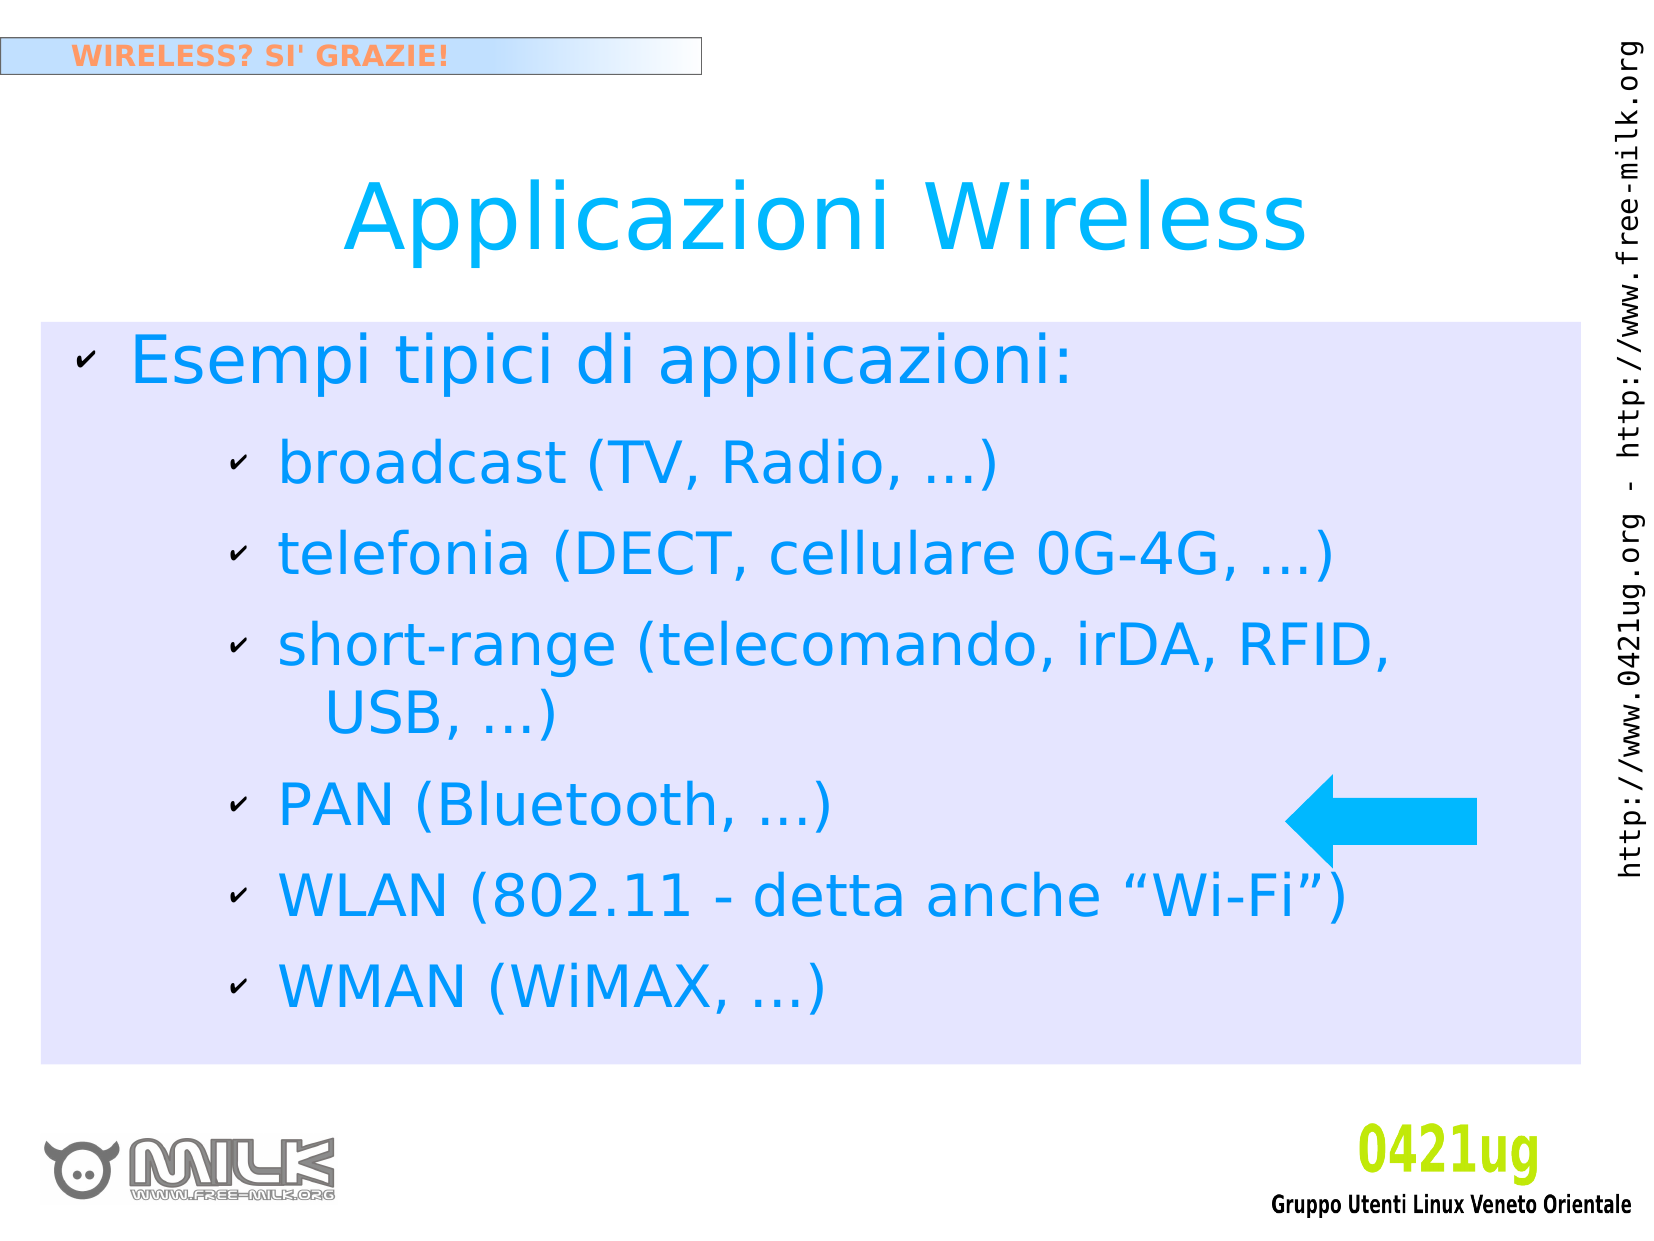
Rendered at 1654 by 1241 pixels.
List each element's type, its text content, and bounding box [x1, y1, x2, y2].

picture [1272, 1123, 1631, 1218]
list Esempi tipici di applicazioni: broadcast (TV, Radio, ...) telefonia (DECT, cellulare 0G-4G, ...) short-range (telecomando, irDA, RFID, USB, ...) PAN (Bluetooth, ...) WLAN (802.11 - detta anche “Wi-Fi”) WMAN (WiMAX, ...) [40, 321, 1581, 1065]
text_box [1284, 774, 1477, 869]
title Applicazioni Wireless [121, 114, 1533, 321]
picture [40, 1133, 338, 1205]
